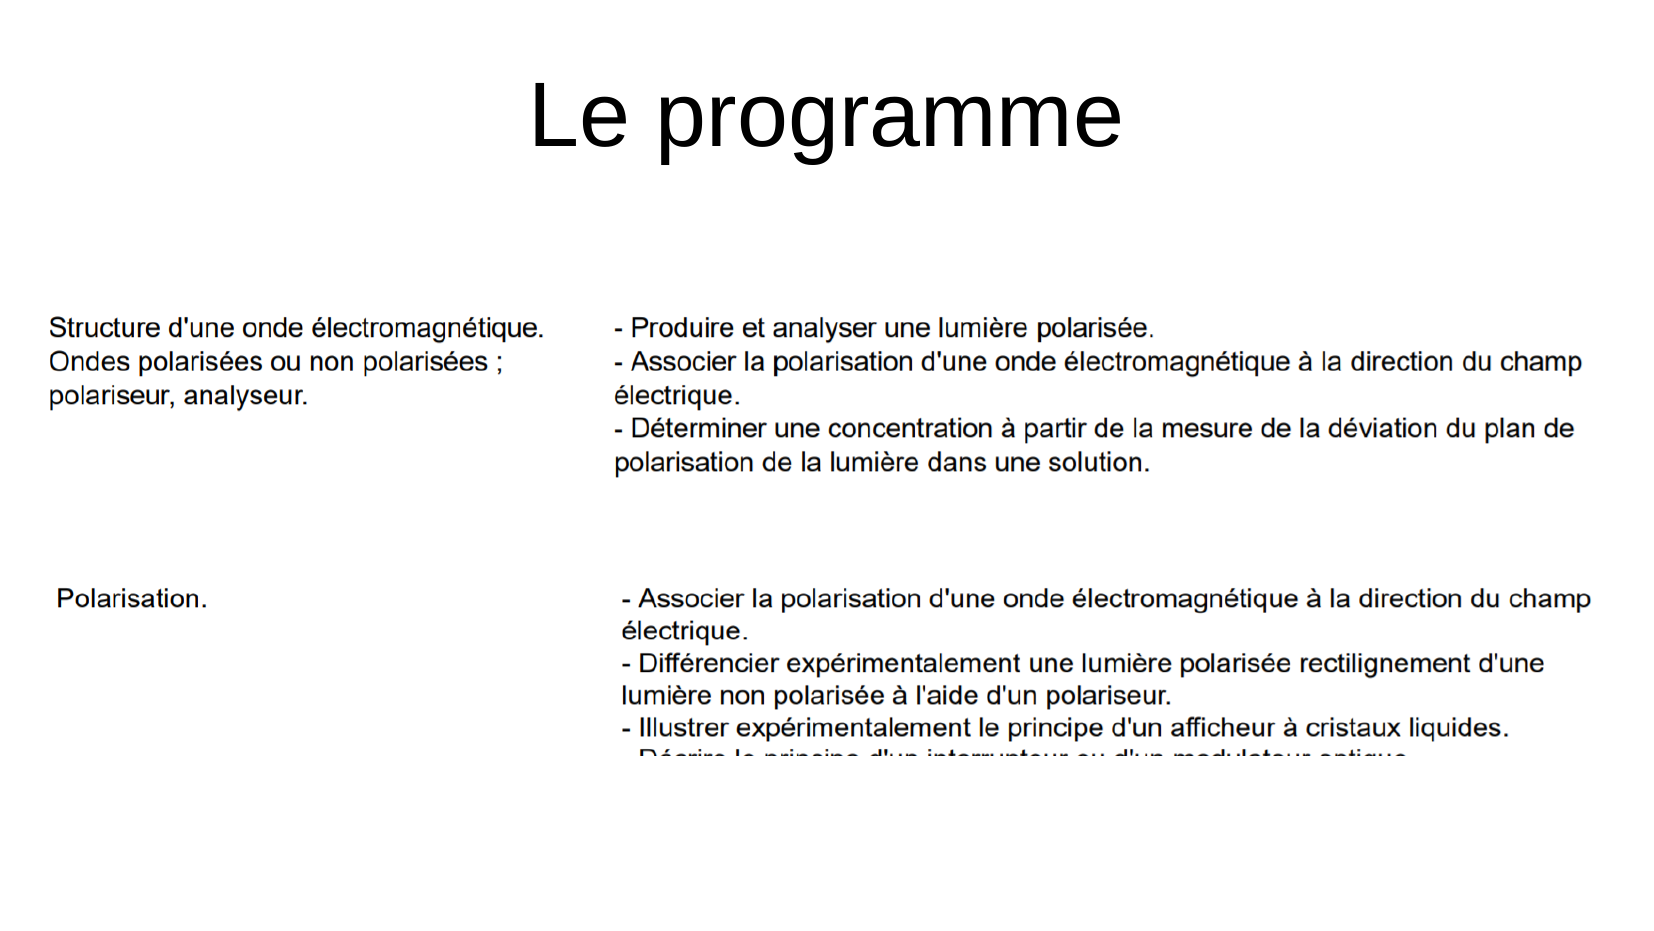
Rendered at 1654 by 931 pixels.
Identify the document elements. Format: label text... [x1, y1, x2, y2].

picture [35, 307, 1607, 481]
title Le programme [82, 37, 1571, 193]
picture [35, 578, 1607, 756]
